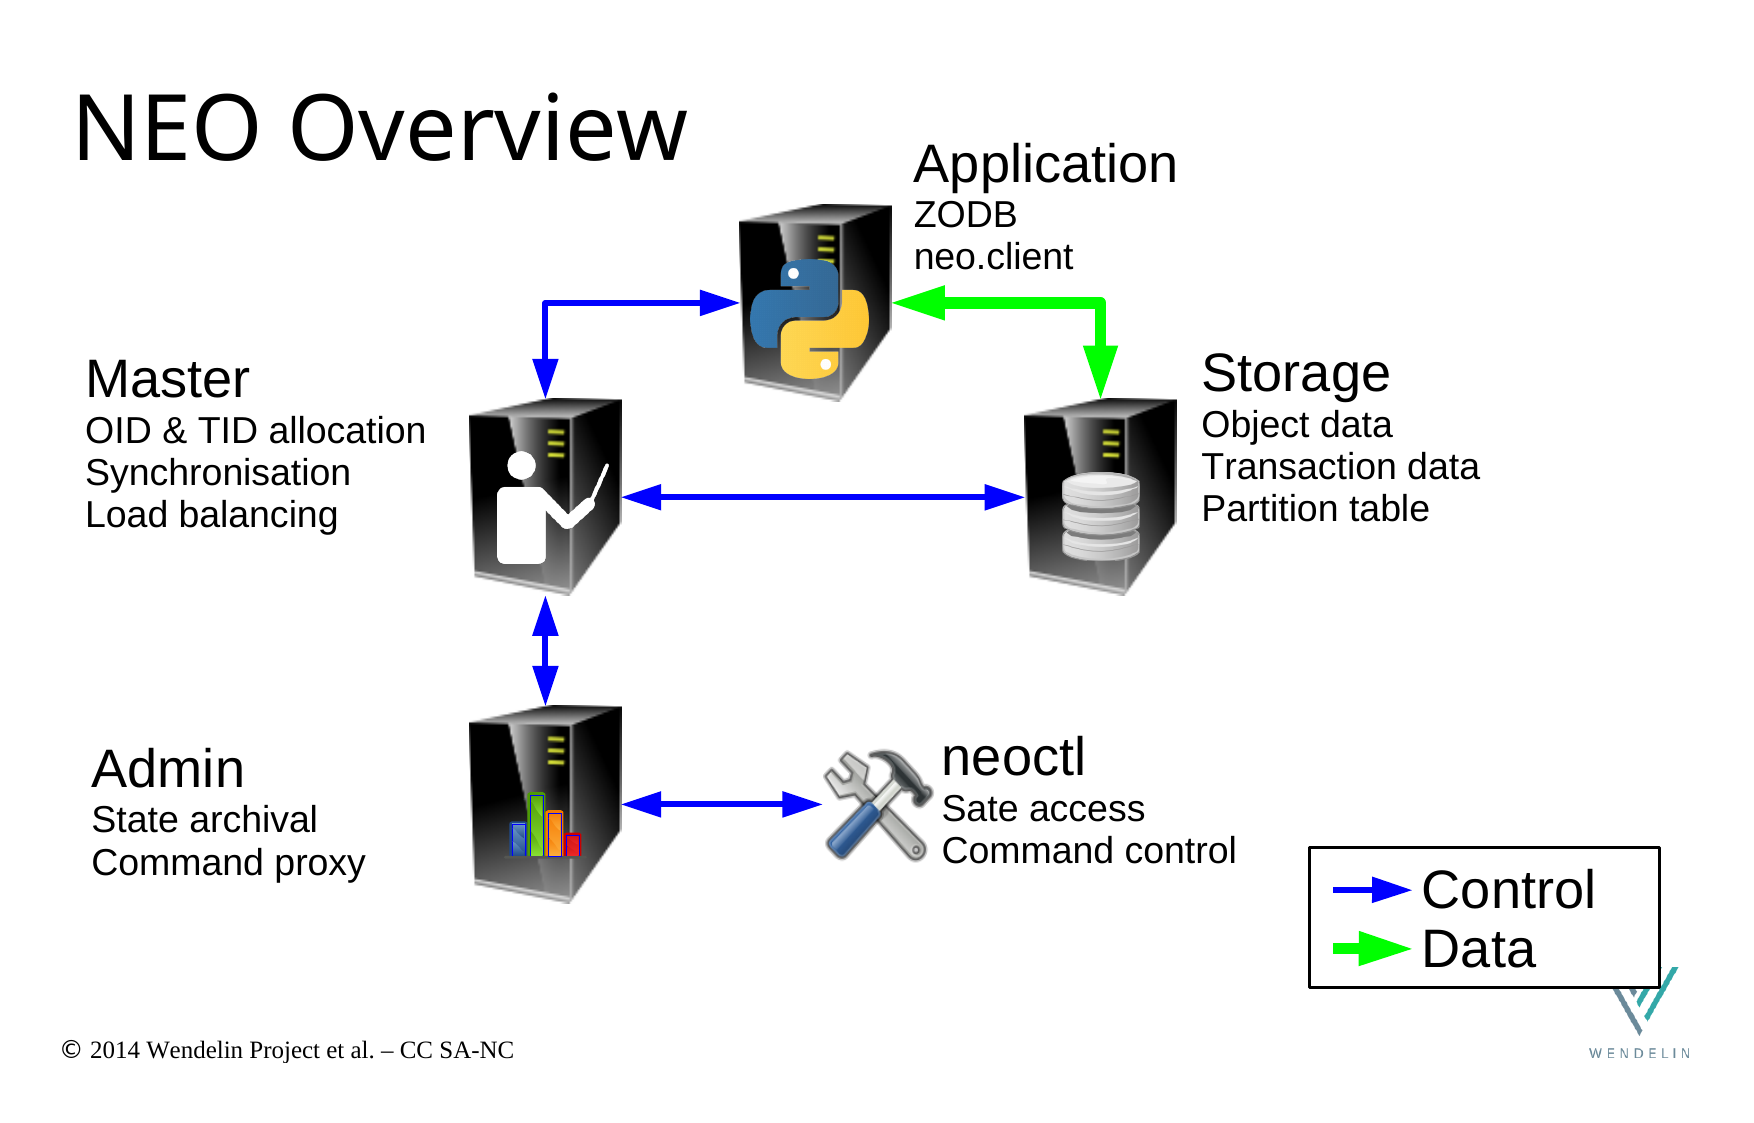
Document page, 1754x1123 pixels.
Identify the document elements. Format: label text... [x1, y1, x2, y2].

picture [1024, 398, 1177, 596]
text_box Admin State archival Command proxy [91, 738, 512, 883]
text_box [1309, 847, 1660, 988]
picture [469, 705, 622, 904]
text_box Storage Object data Transaction data Partition table [1201, 342, 1479, 530]
text_box neoctl Sate access Command control [941, 726, 1238, 872]
picture [739, 204, 892, 402]
text_box Control [1421, 859, 1630, 921]
picture [822, 744, 935, 865]
text_box Application ZODB neo.client [913, 132, 1180, 278]
title NEO Overview [71, 63, 1707, 187]
text_box Master OID & TID allocation Synchronisation Load balancing [85, 348, 427, 536]
picture [1589, 967, 1689, 1058]
picture [469, 398, 622, 596]
text_box Data [1421, 918, 1642, 980]
